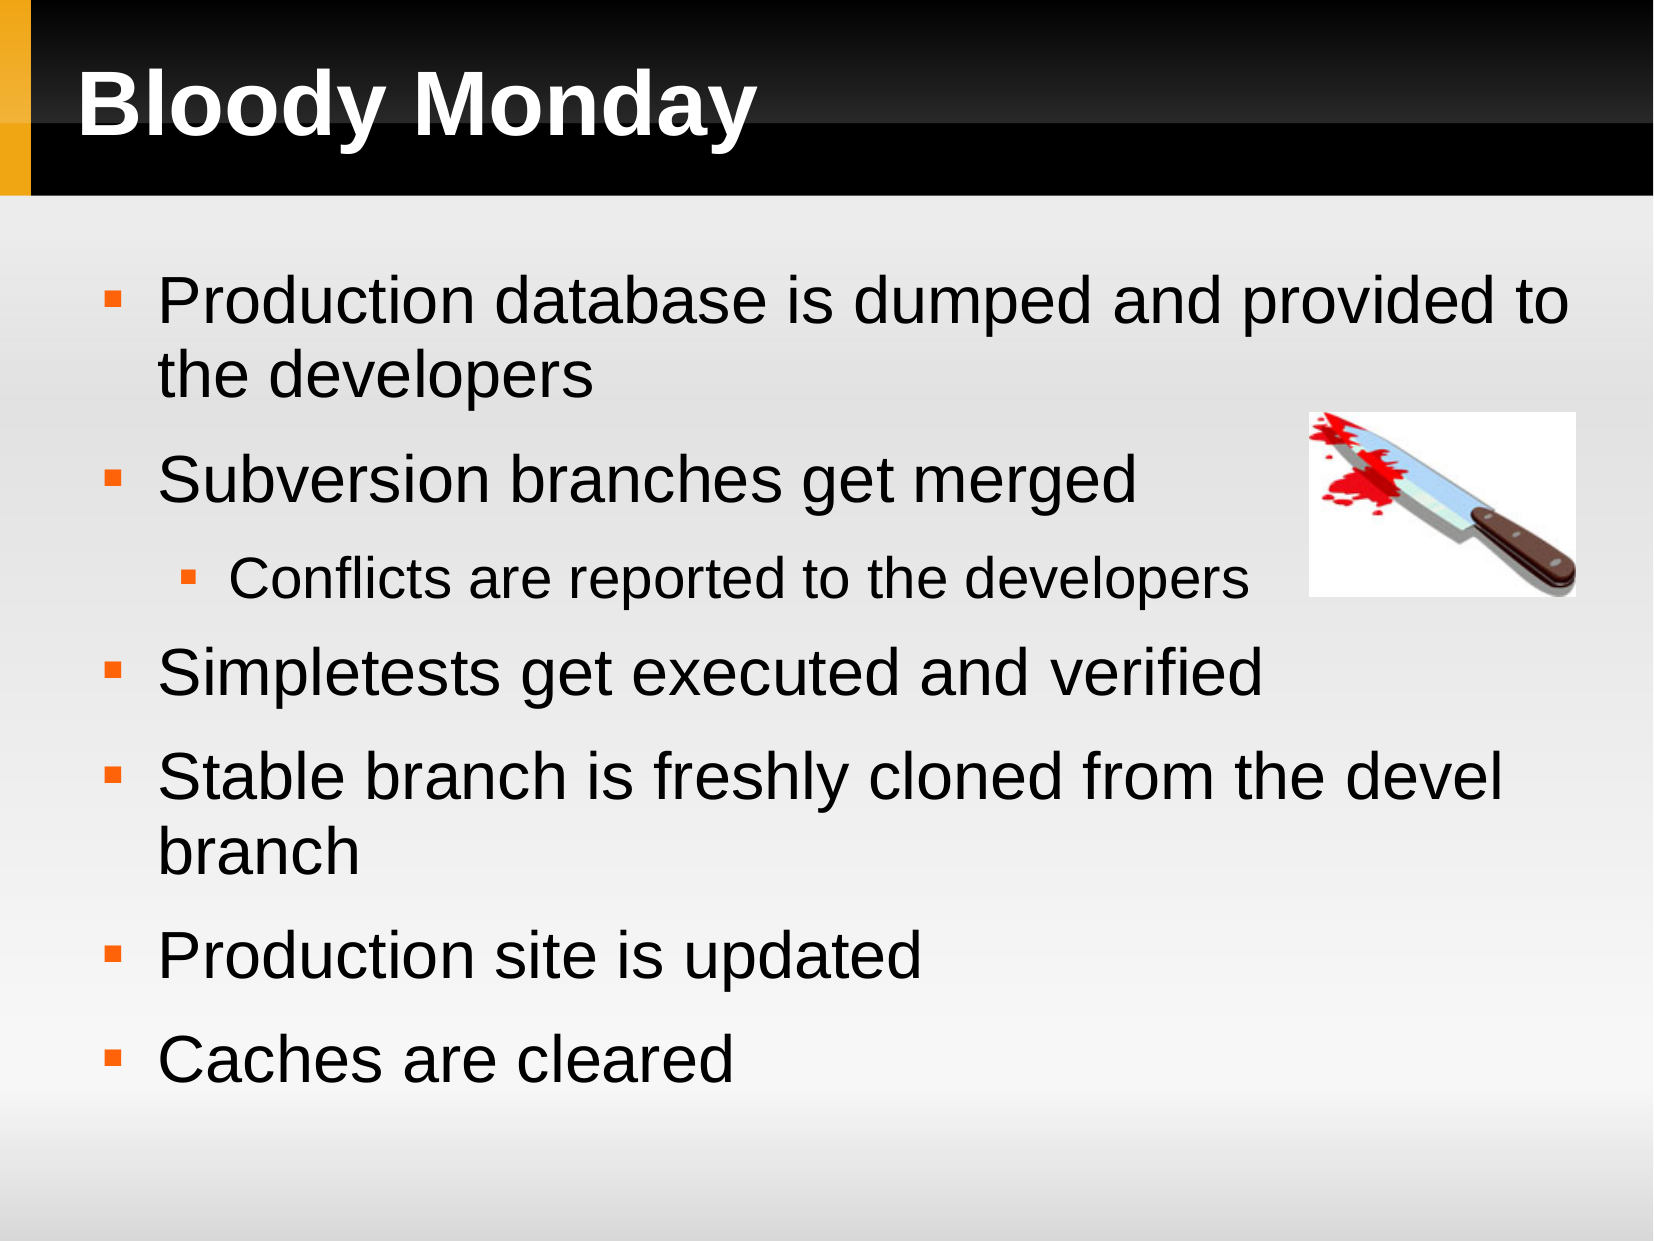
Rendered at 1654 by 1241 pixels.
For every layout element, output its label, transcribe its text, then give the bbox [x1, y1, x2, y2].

picture [0, 0, 1654, 1241]
title Bloody Monday [76, 0, 1565, 208]
list Production database is dumped and provided to the developers Subversion branches get merged Conflicts are reported to the developers Simpletests get executed and verified Stable branch is freshly cloned from the devel branch Production site is updated Caches are cleared [86, 262, 1575, 1098]
